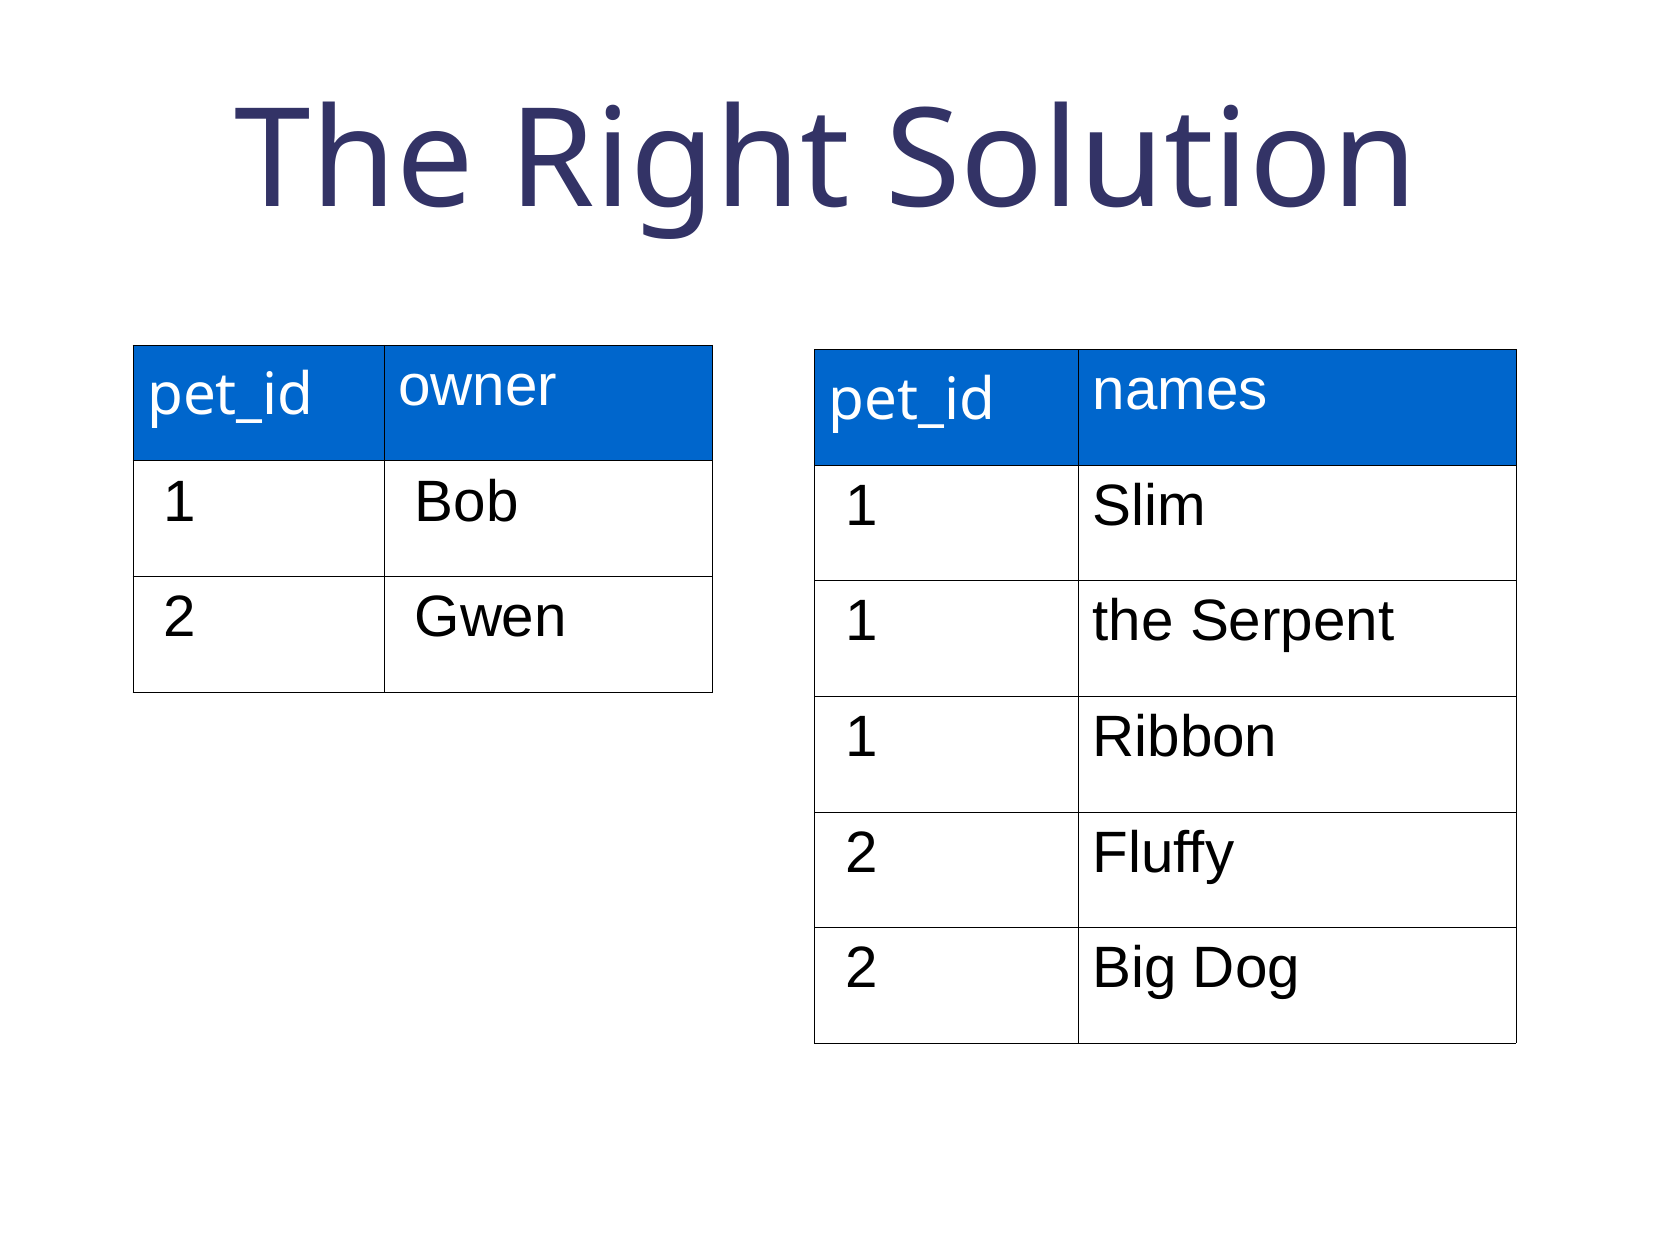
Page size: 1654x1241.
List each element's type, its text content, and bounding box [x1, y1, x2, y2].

table_cell 1 [134, 461, 384, 576]
table_cell Big Dog [1079, 928, 1516, 1043]
table_cell Ribbon [1079, 697, 1516, 812]
table_cell 1 [815, 581, 1078, 696]
table_header owner [385, 346, 712, 460]
table_header pet_id [815, 350, 1078, 465]
table_cell Fluffy [1079, 813, 1516, 927]
table_cell Bob [385, 461, 712, 576]
table_cell 2 [134, 577, 384, 692]
table_header pet_id [134, 346, 384, 460]
table_header names [1079, 350, 1516, 465]
title The Right Solution [82, 56, 1571, 250]
table_cell Slim [1079, 466, 1516, 580]
table_cell 1 [815, 697, 1078, 812]
table_cell the Serpent [1079, 581, 1516, 696]
table_cell 1 [815, 466, 1078, 580]
table_cell 2 [815, 928, 1078, 1043]
table_cell Gwen [385, 577, 712, 692]
table_cell 2 [815, 813, 1078, 927]
